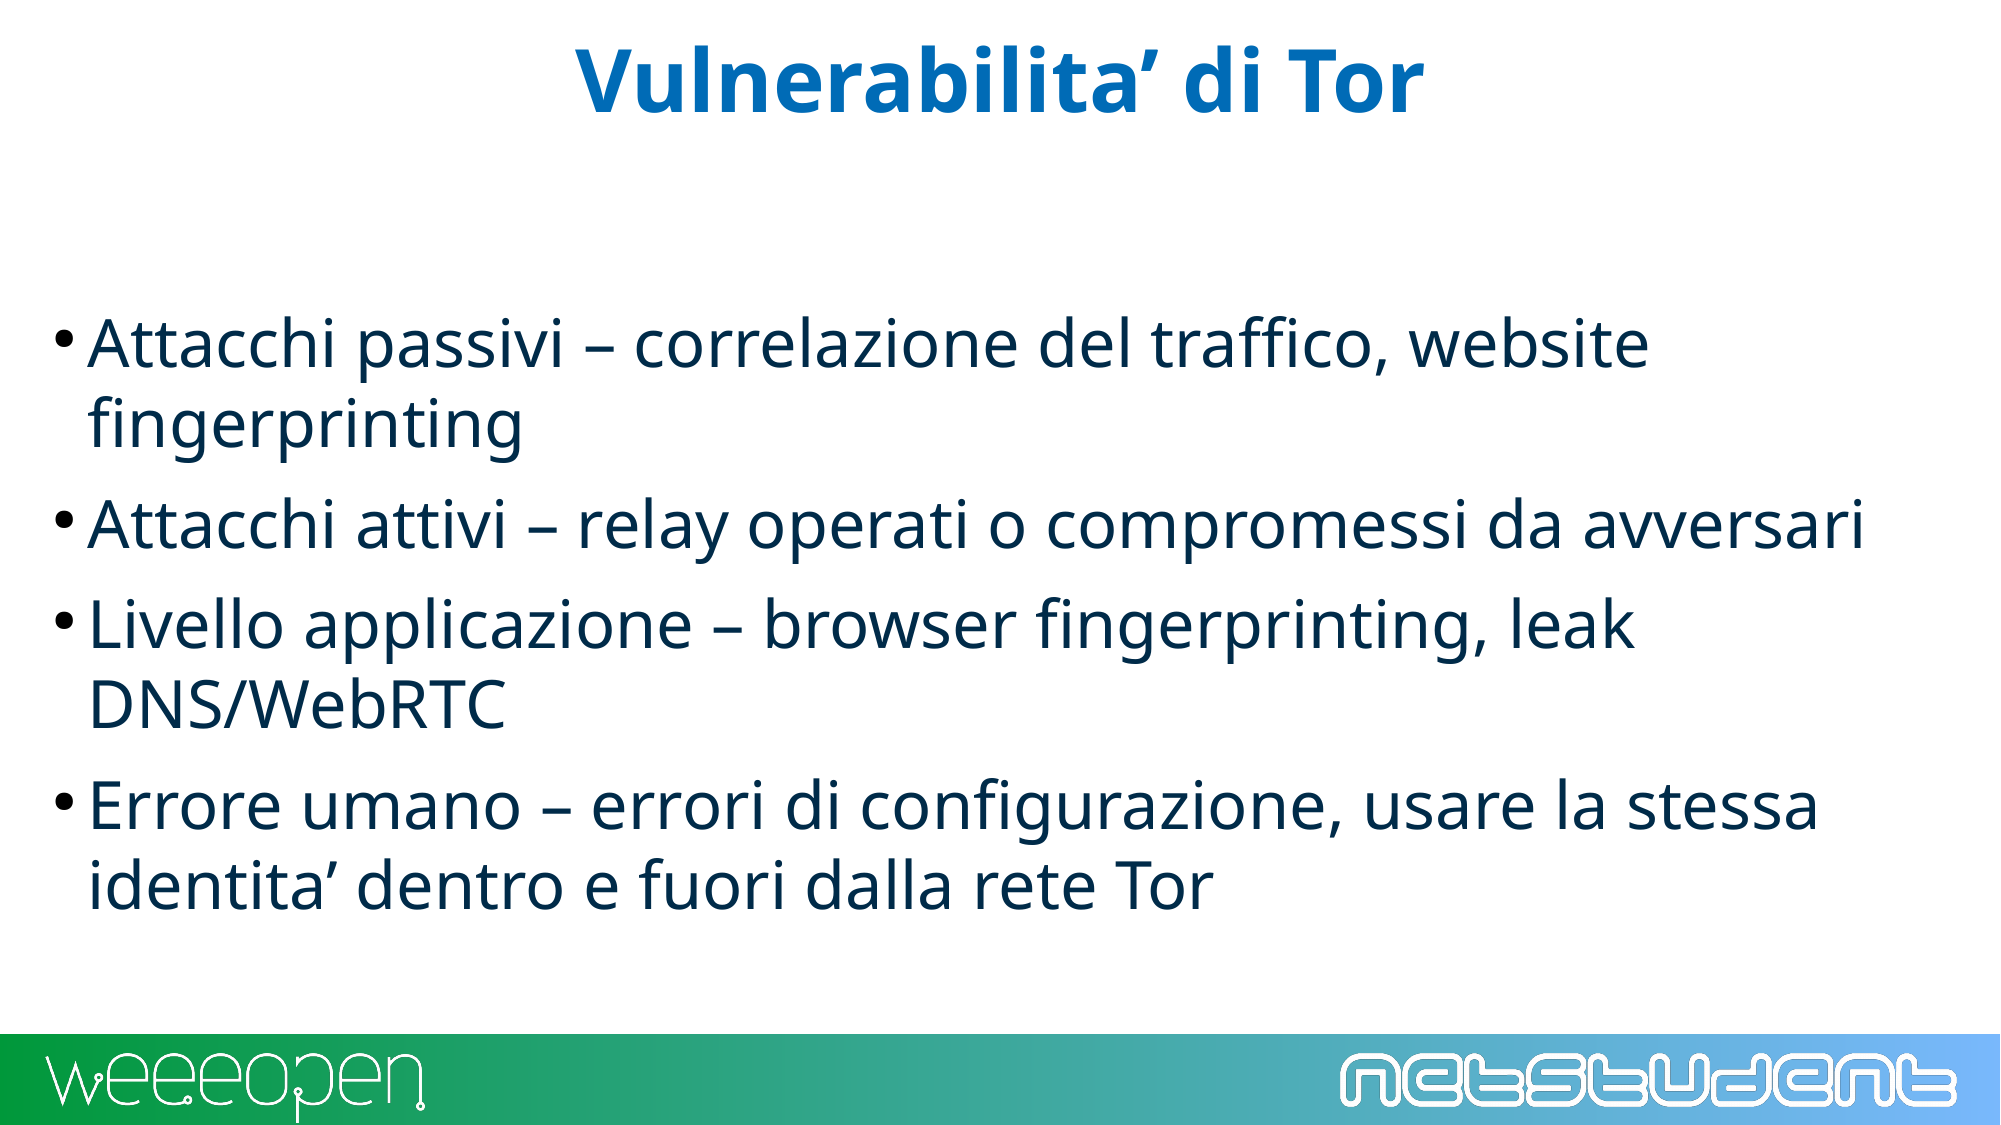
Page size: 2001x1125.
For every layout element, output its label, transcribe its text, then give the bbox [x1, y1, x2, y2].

picture [45, 1053, 425, 1123]
picture [1340, 1053, 1957, 1107]
title Vulnerabilita’ di Tor [43, 29, 1959, 247]
list Attacchi passivi – correlazione del traffico, website fingerprinting Attacchi attivi – relay operati o compromessi da avversari Livello applicazione – browser fingerprinting, leak DNS/WebRTC Errore umano – errori di configurazione, usare la stessa identita’ dentro e fuori dalla rete Tor [37, 293, 1943, 1008]
